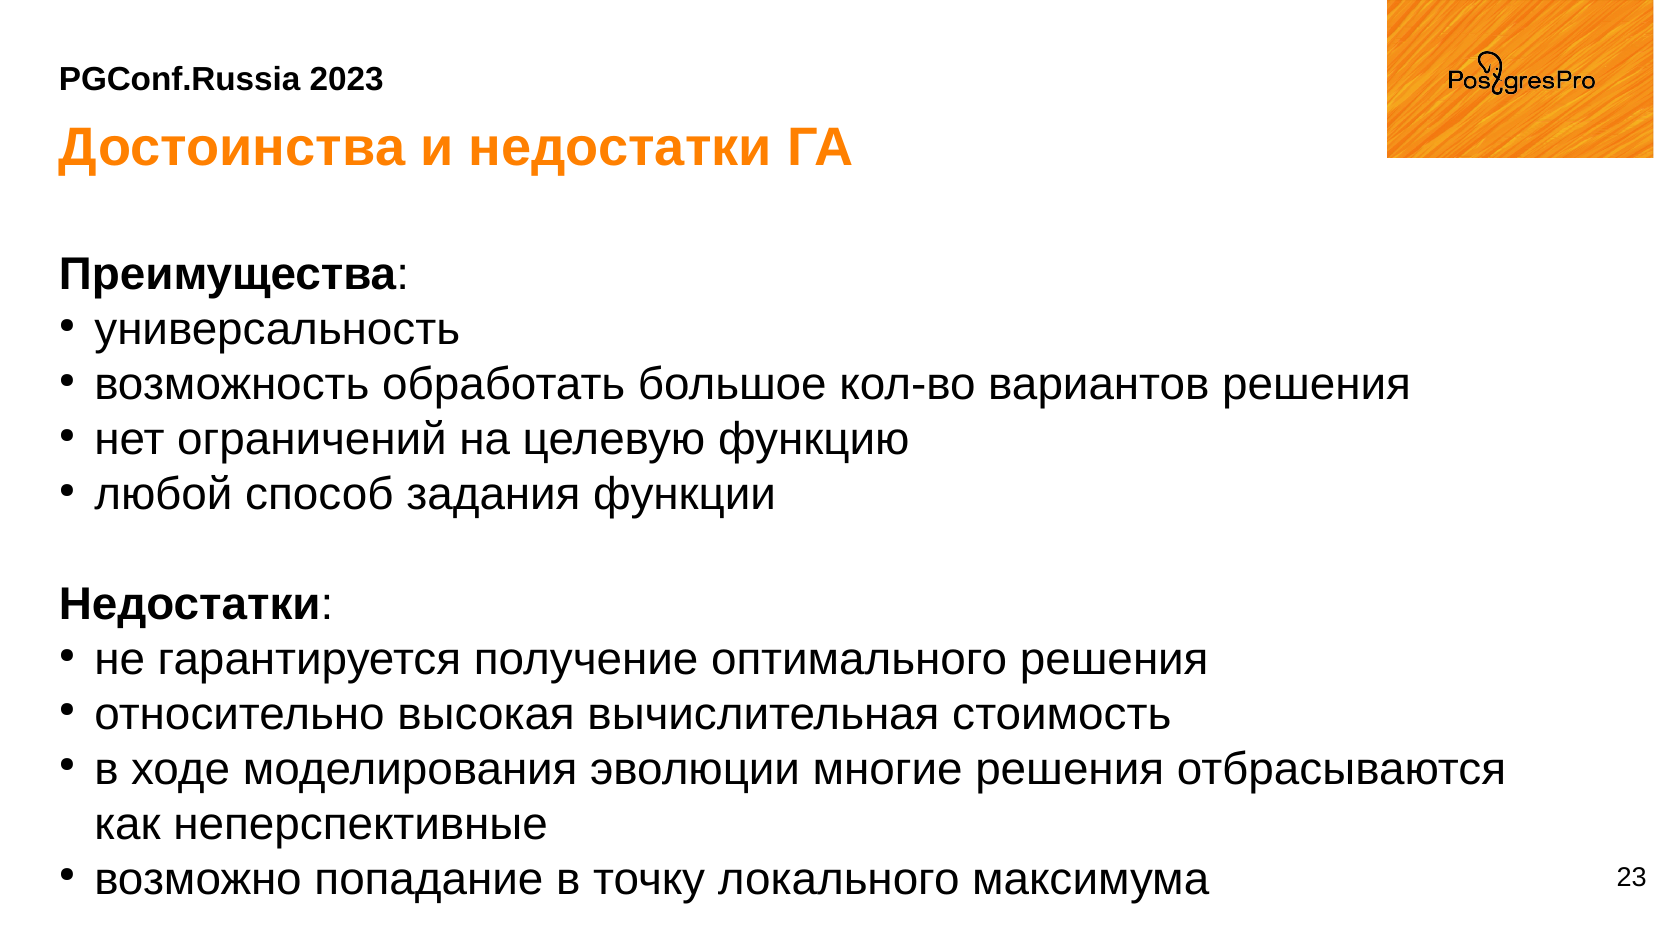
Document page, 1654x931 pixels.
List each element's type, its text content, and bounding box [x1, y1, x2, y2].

picture [1387, 0, 1654, 158]
text_box Преимущества: универсальность возможность обработать большое кол-во вариантов решения нет ограничений на целевую функцию любой способ задания функции Недостатки: не гарантируется получение оптимального решения относительно высокая вычислительная стоимость в ходе моделирования эволюции многие решения отбрасываются как неперспективные возможно попадание в точку локального максимума [58, 188, 1536, 898]
text_box Достоинства и недостатки ГА [58, 112, 1388, 175]
text_box PGConf.Russia 2023 [58, 47, 1388, 107]
slide_number <number> [1547, 859, 1647, 931]
